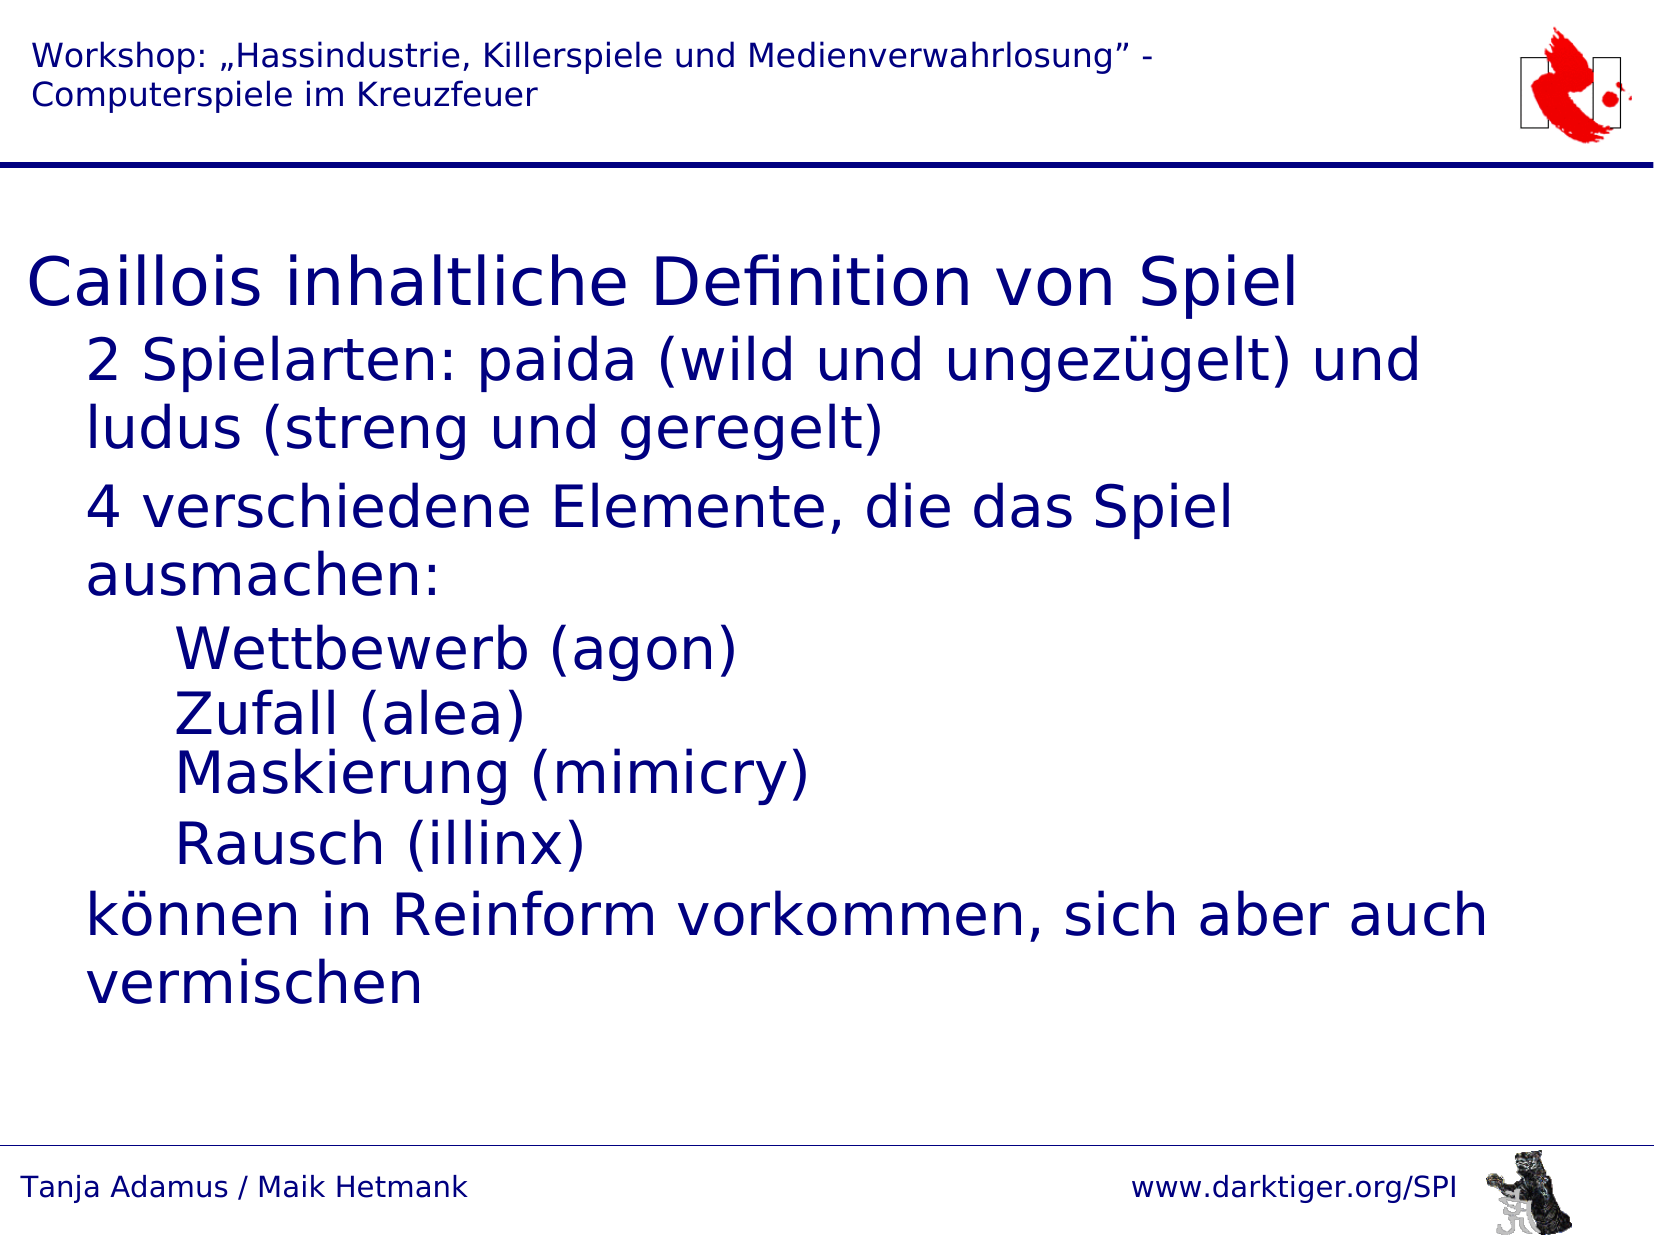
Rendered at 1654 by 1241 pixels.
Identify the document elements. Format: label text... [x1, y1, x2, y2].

text_box Caillois inhaltliche Definition von Spiel [11, 236, 1371, 329]
text_box Wettbewerb (agon) [159, 608, 1595, 691]
text_box Rausch (illinx) [159, 803, 680, 874]
text_box Workshop: „Hassindustrie, Killerspiele und Medienverwahrlosung” - Computerspiele im Kreuzfeuer [16, 29, 1418, 178]
picture [1486, 1150, 1572, 1235]
text_box Maskierung (mimicry) [159, 732, 1536, 833]
text_box Zufall (alea) [159, 691, 1536, 732]
text_box können in Reinform vorkommen, sich aber auch vermischen [70, 874, 1506, 1025]
text_box 2 Spielarten: paida (wild und ungezügelt) und ludus (streng und geregelt) [70, 318, 1506, 470]
text_box 4 verschiedene Elemente, die das Spiel ausmachen: [70, 470, 1506, 617]
picture [1503, 16, 1632, 148]
